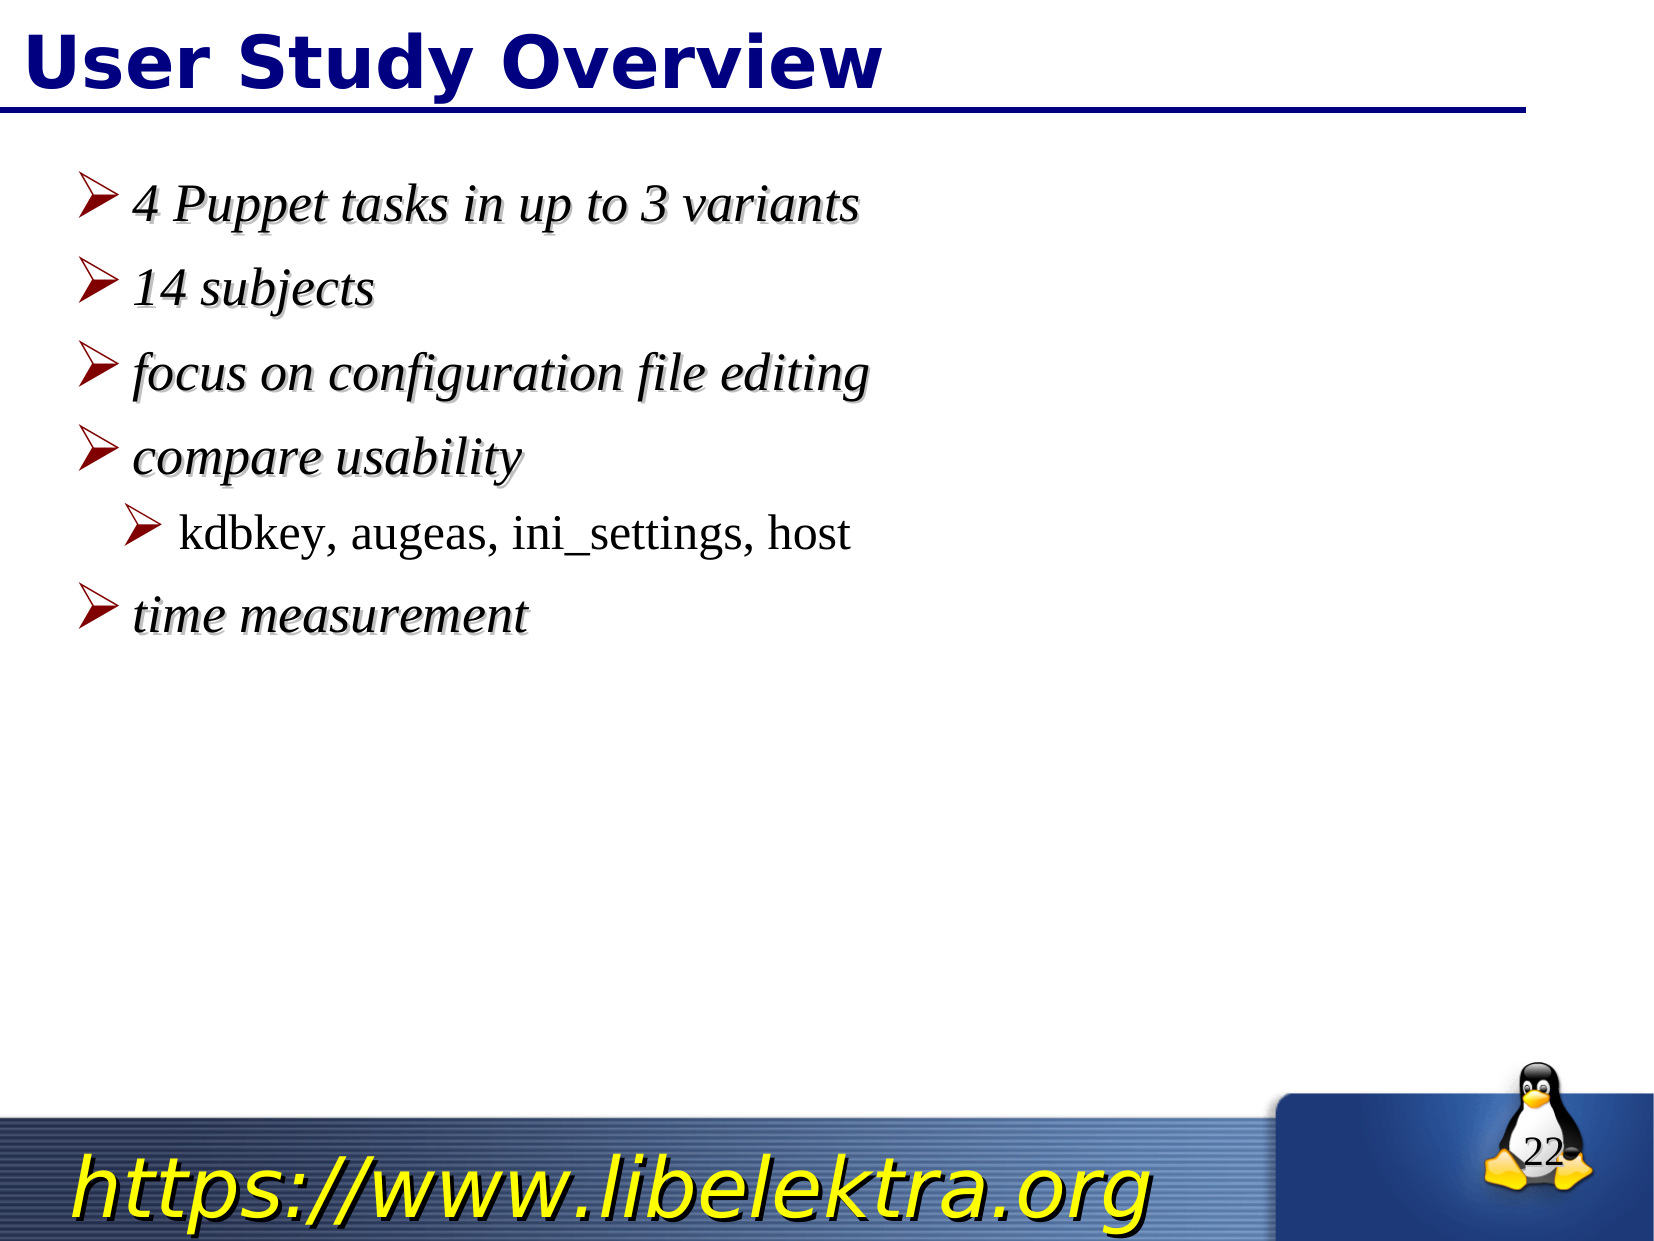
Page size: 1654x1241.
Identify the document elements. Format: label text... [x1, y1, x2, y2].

picture [0, 1061, 1654, 1241]
list 4 Puppet tasks in up to 3 variants 14 subjects focus on configuration file editing compare usability kdbkey, augeas, ini_settings, host time measurement [59, 161, 1634, 1028]
text_box User Study Overview [22, 15, 1612, 111]
text_box <Foliennummer> [1248, 1122, 1566, 1178]
